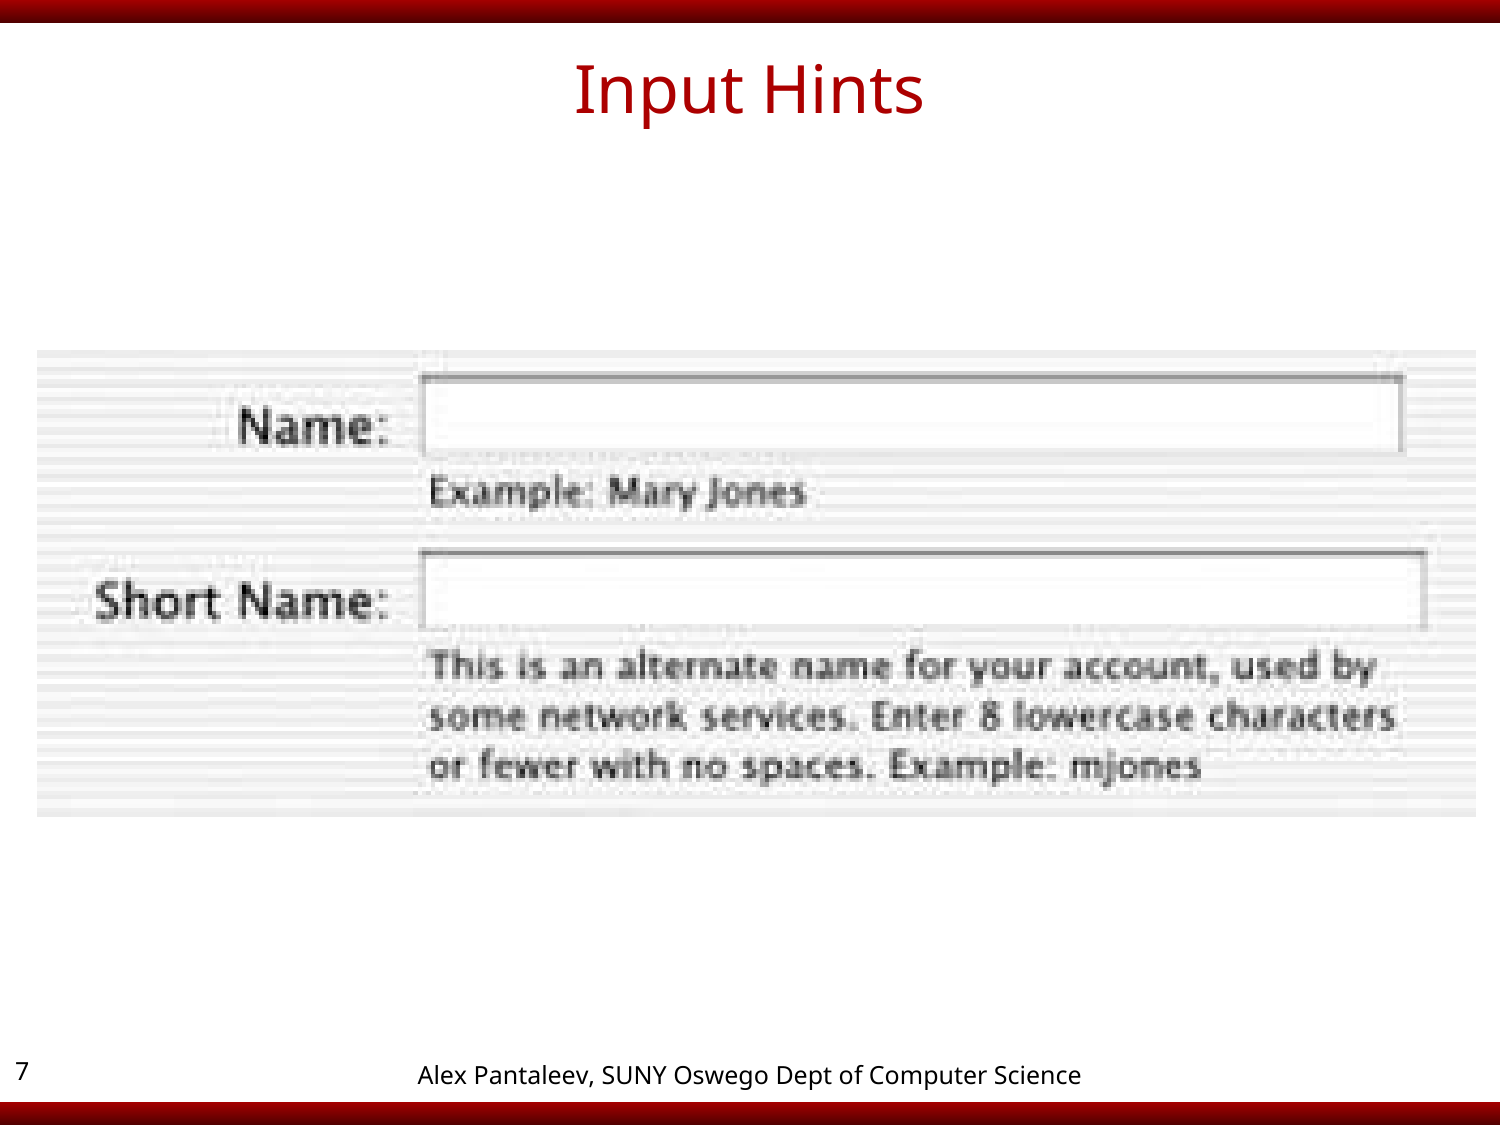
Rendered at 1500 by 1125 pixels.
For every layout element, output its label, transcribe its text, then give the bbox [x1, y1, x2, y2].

picture [37, 350, 1476, 817]
title Input Hints [0, 32, 1500, 143]
